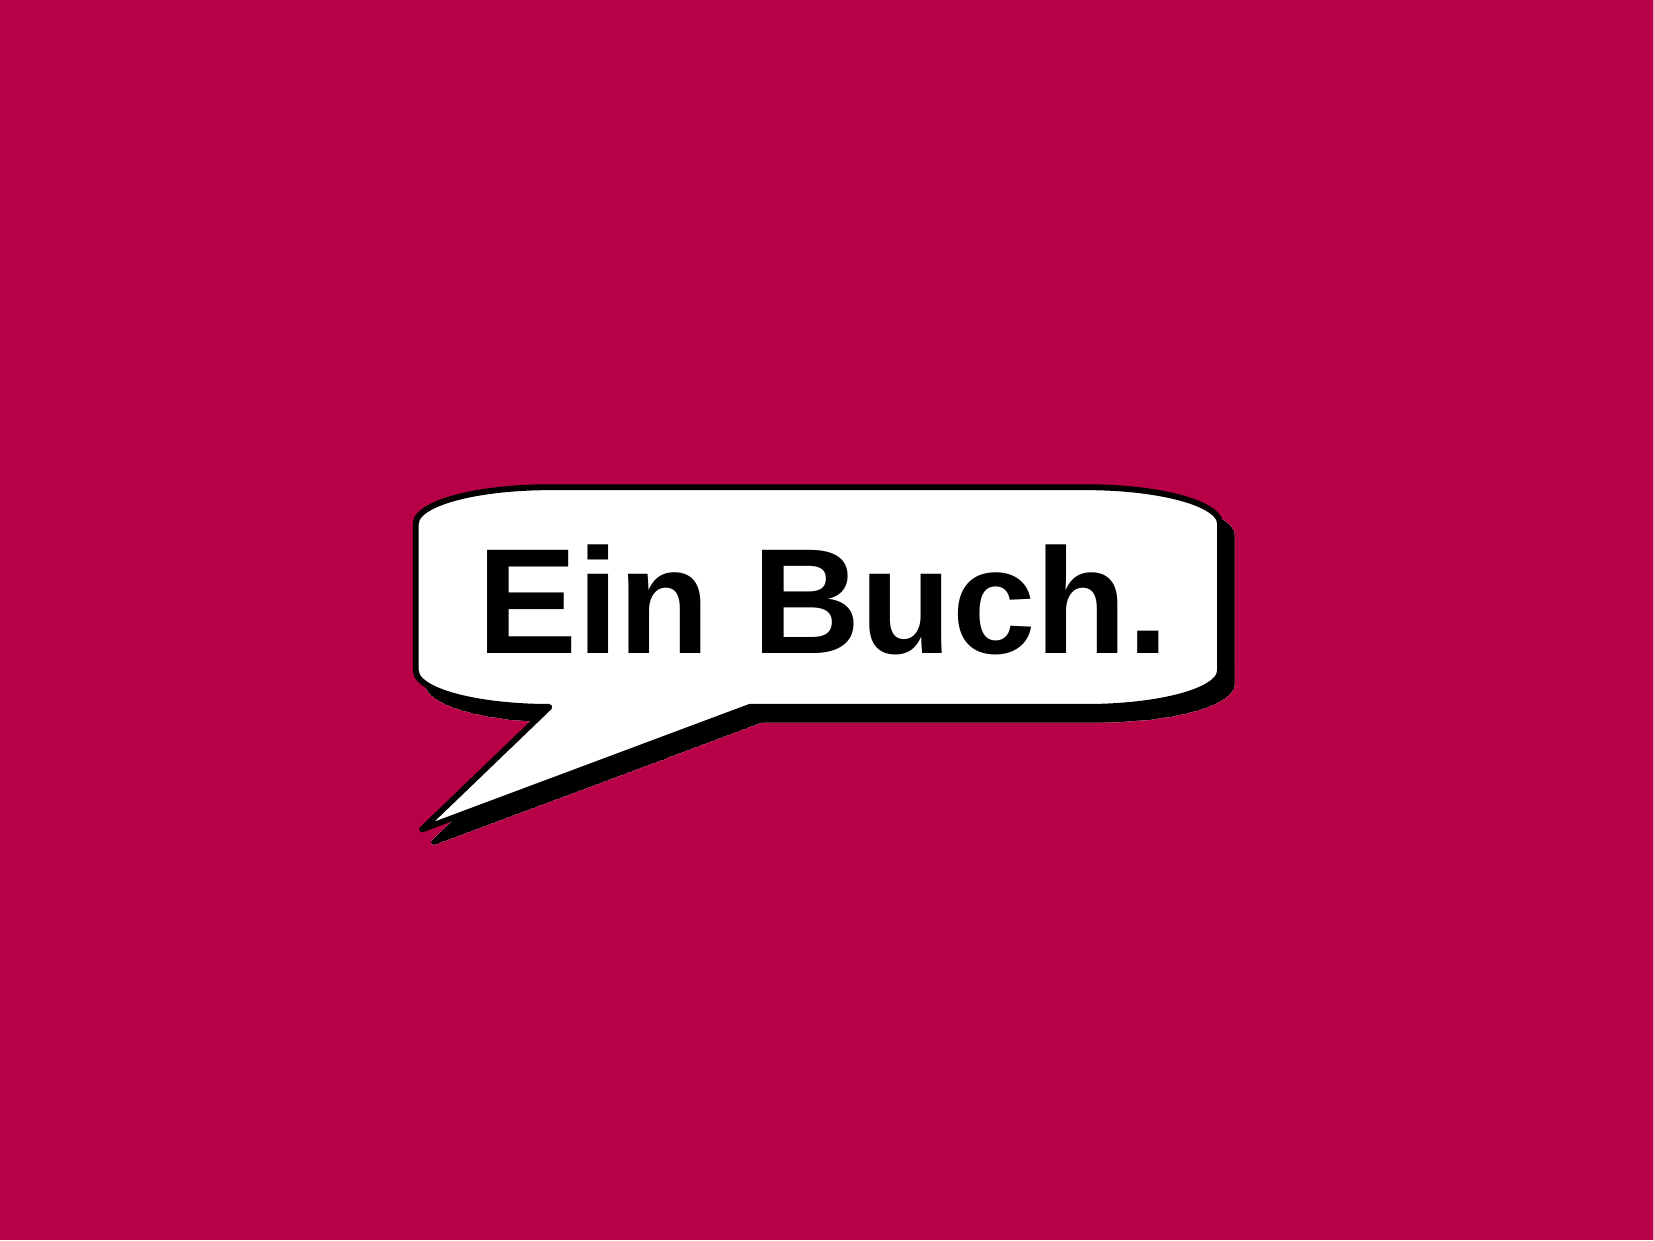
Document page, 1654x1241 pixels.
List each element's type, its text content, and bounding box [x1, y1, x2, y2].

text_box [415, 513, 421, 681]
text_box [425, 487, 1211, 510]
text_box [422, 700, 1165, 830]
text_box Ein Buch. [421, 510, 1226, 700]
